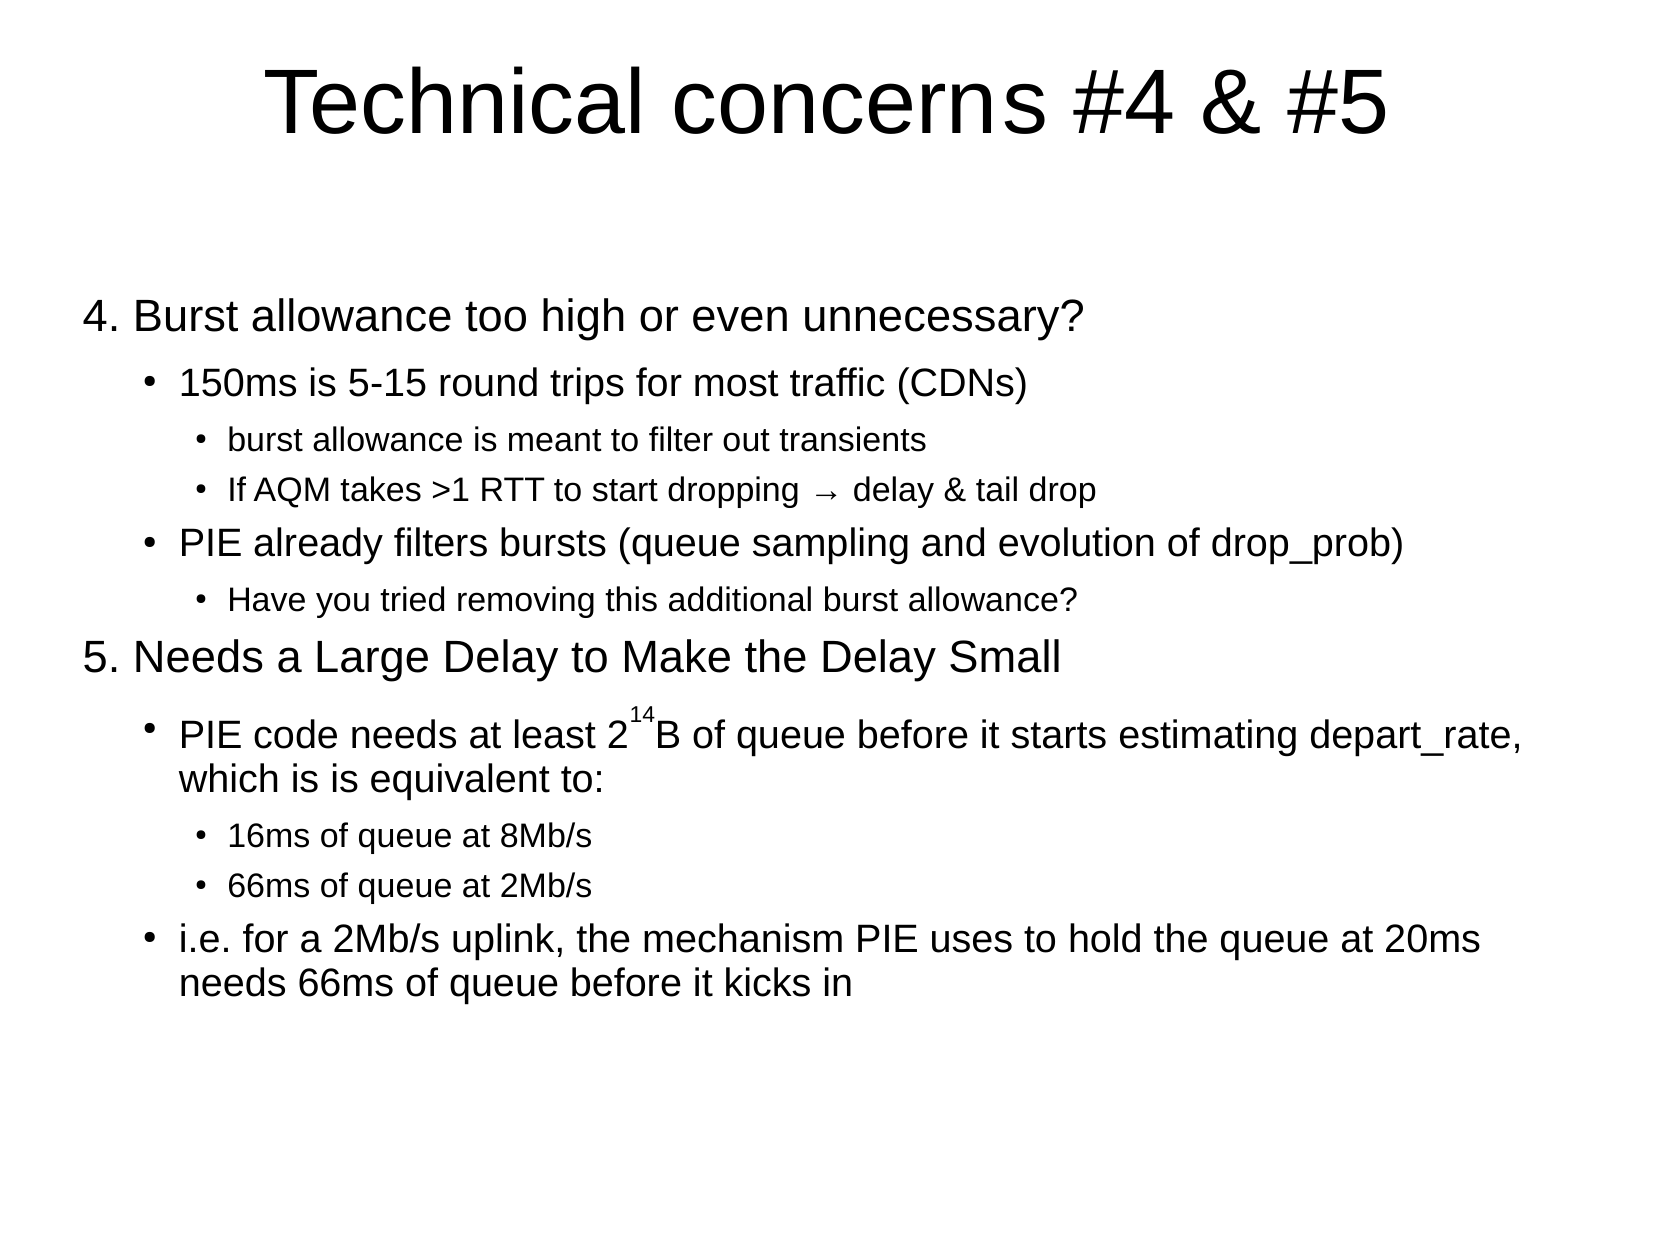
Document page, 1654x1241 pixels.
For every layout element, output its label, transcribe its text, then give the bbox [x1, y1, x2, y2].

title Technical concern s #4 & #5 [82, 49, 1571, 257]
list 4. Burst allowance too high or even unnecessary? 150ms is 5-15 round trips for most traffic (CDNs) burst allowance is meant to filter out transients If AQM takes >1 RTT to start dropping → delay & tail drop PIE already filters bursts (queue sampling and evolution of drop_prob) Have you tried removing this additional burst allowance? 5. Needs a Large Delay to Make the Delay Small PIE code needs at least 214B of queue before it starts estimating depart_rate, which is is equivalent to: 16ms of queue at 8Mb/s 66ms of queue at 2Mb/s i.e. for a 2Mb/s uplink, the mechanism PIE uses to hold the queue at 20ms needs 66ms of queue before it kicks in [82, 290, 1571, 1010]
